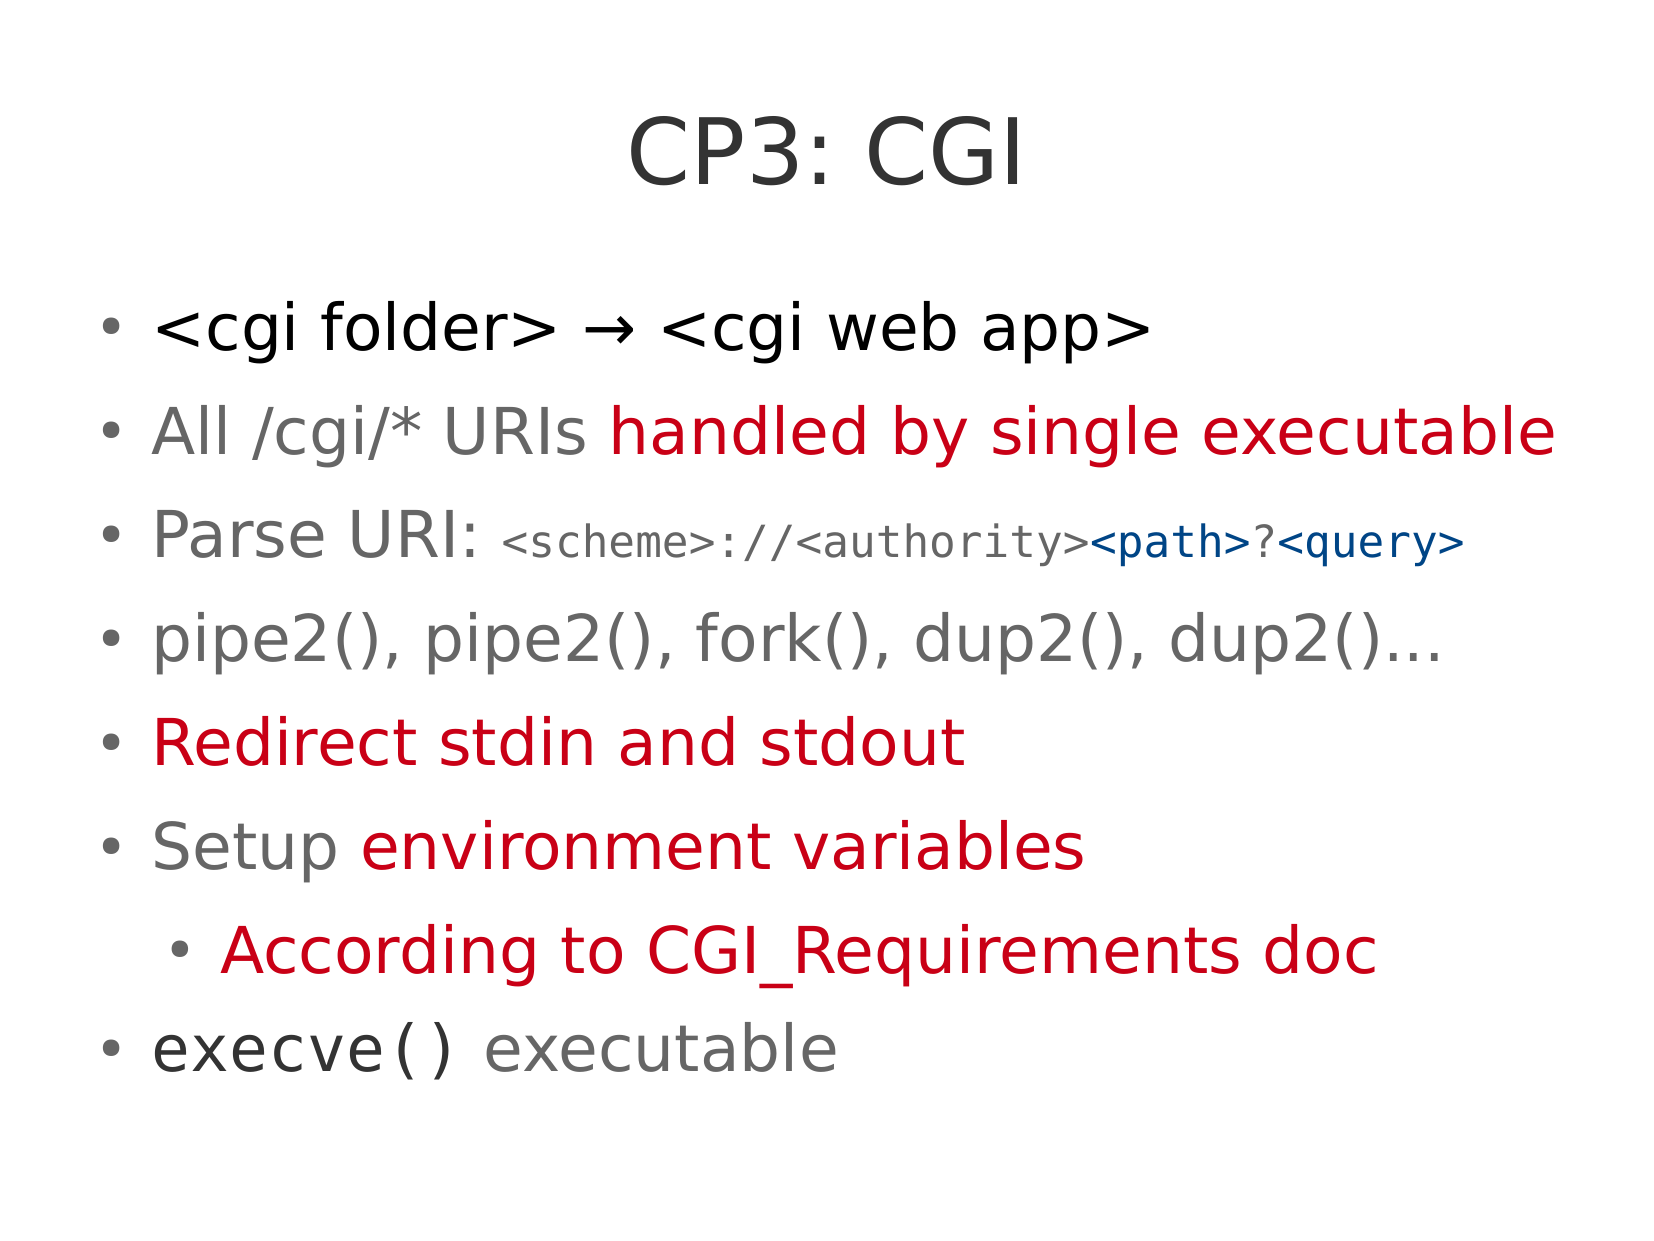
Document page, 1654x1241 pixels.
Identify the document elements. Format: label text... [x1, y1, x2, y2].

title CP3: CGI [82, 49, 1571, 257]
list <cgi folder> → <cgi web app> All /cgi/* URIs handled by single executable Parse URI: <scheme>://<authority><path>?<query> pipe2(), pipe2(), fork(), dup2(), dup2()... Redirect stdin and stdout Setup environment variables According to CGI_Requirements doc execve() executable [82, 290, 1571, 1109]
